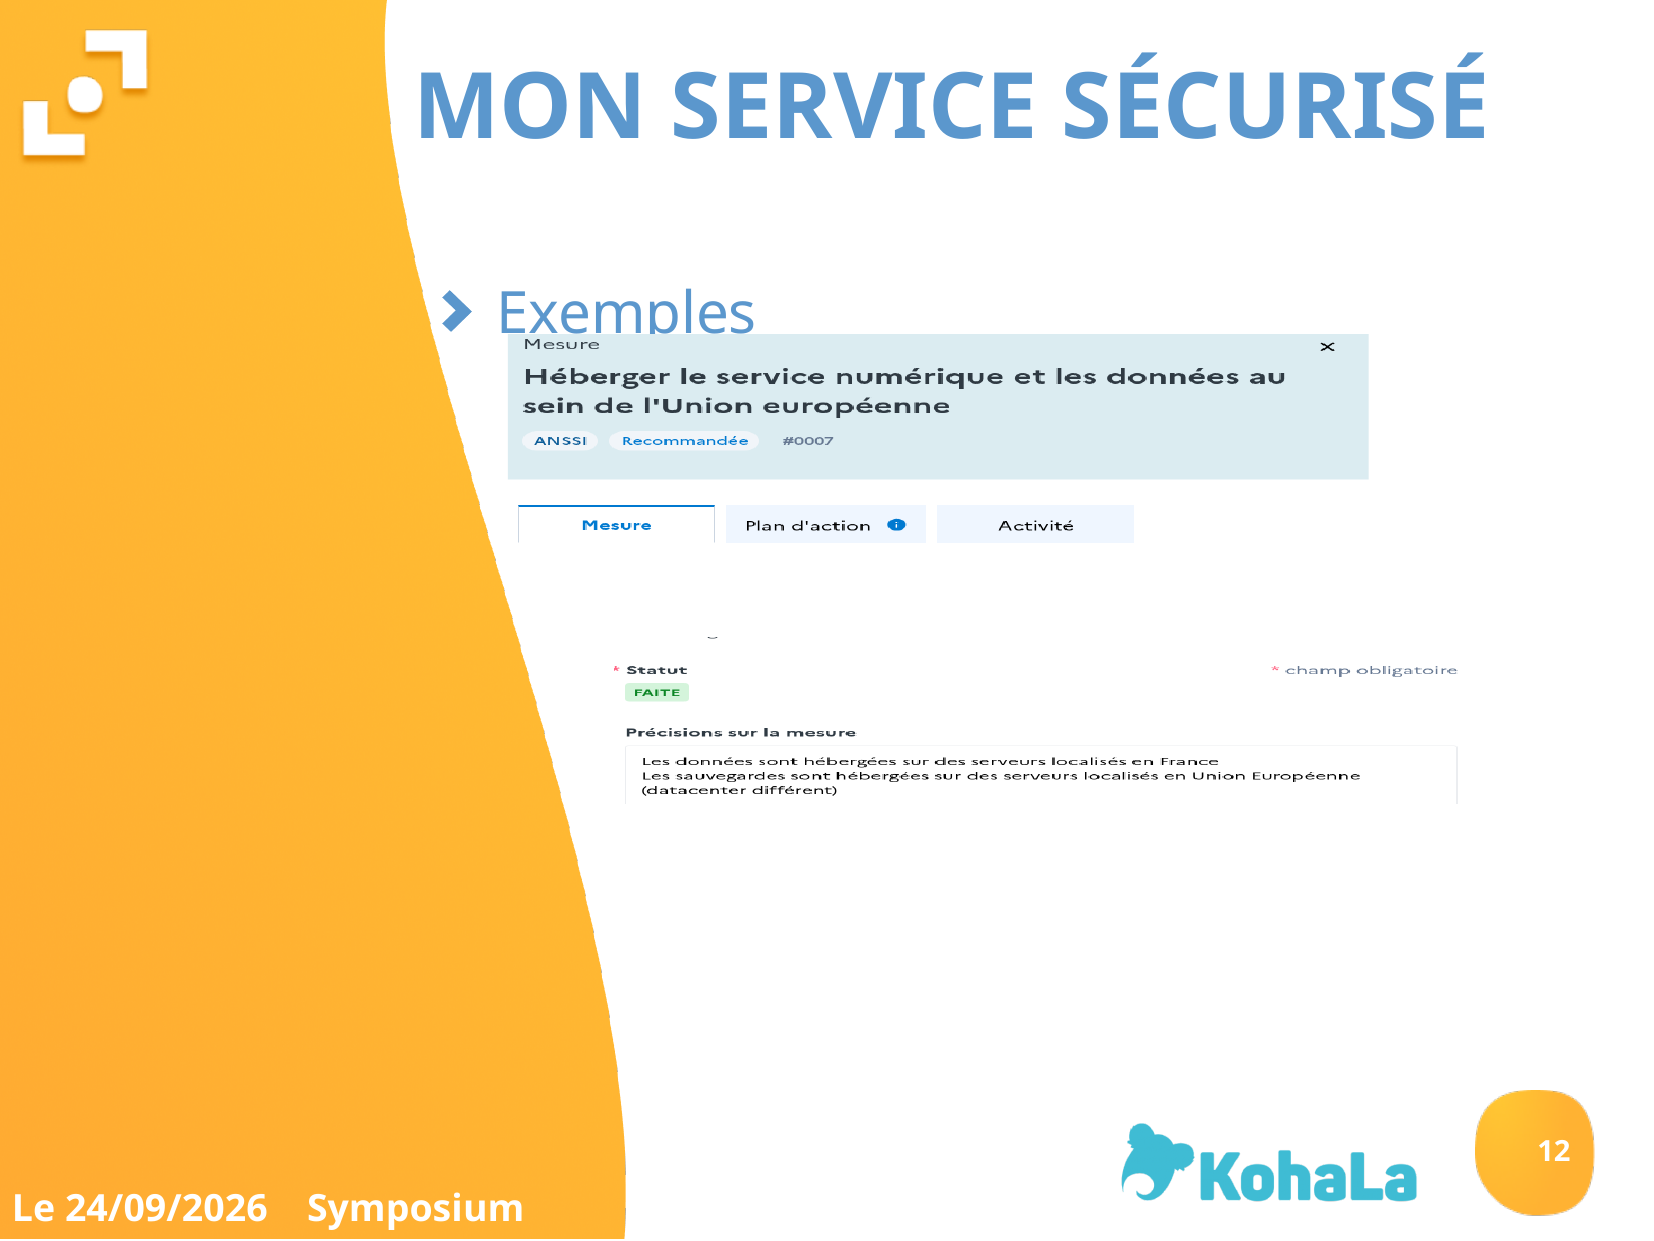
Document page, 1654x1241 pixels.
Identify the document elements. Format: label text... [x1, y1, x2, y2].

picture [507, 334, 1369, 567]
picture [1116, 1090, 1595, 1217]
title Mon service sécurisé [413, 0, 1654, 234]
picture [0, 0, 626, 1241]
list Exemples [425, 271, 1630, 1075]
picture [614, 637, 1475, 804]
